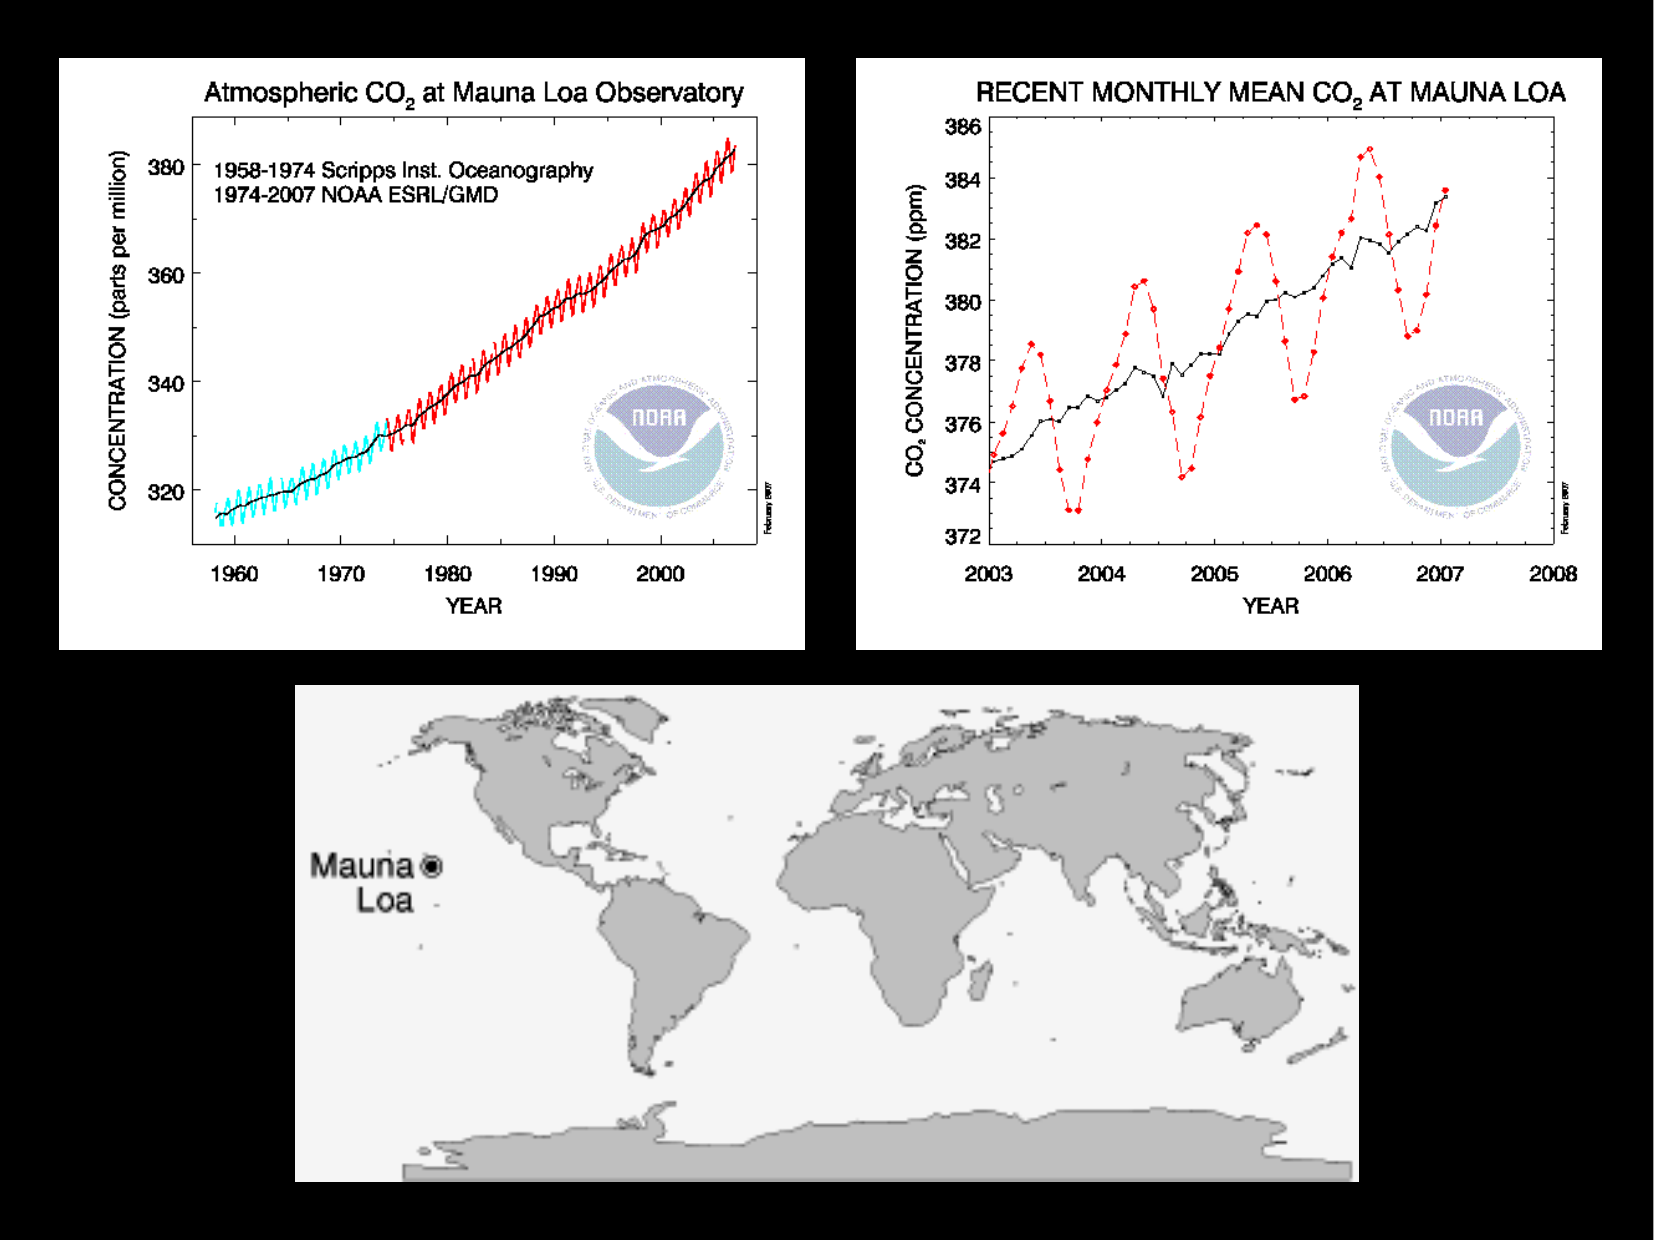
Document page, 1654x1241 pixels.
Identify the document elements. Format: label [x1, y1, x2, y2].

picture [295, 685, 1359, 1182]
picture [856, 58, 1602, 650]
picture [59, 58, 805, 650]
